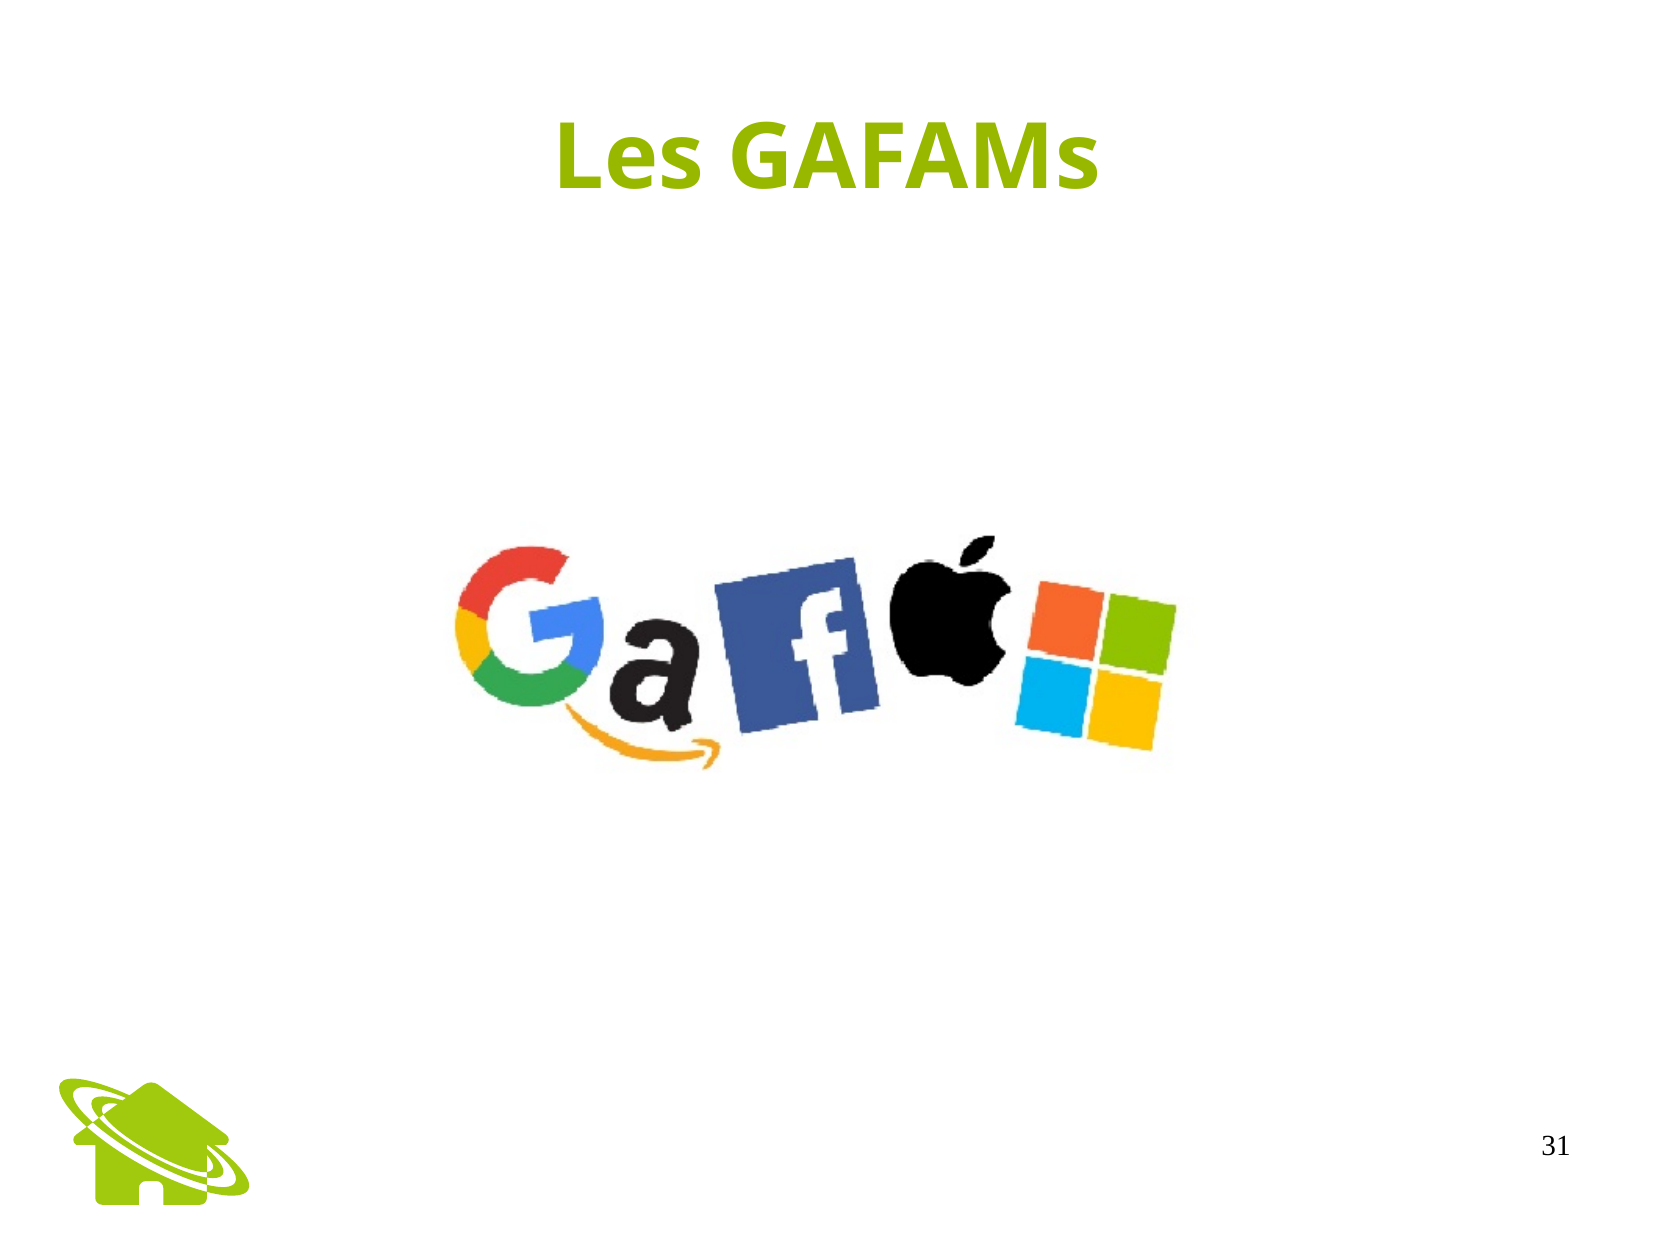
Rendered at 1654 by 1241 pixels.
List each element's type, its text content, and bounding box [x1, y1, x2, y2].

picture [421, 472, 1217, 824]
title Les GAFAMs [82, 49, 1571, 257]
